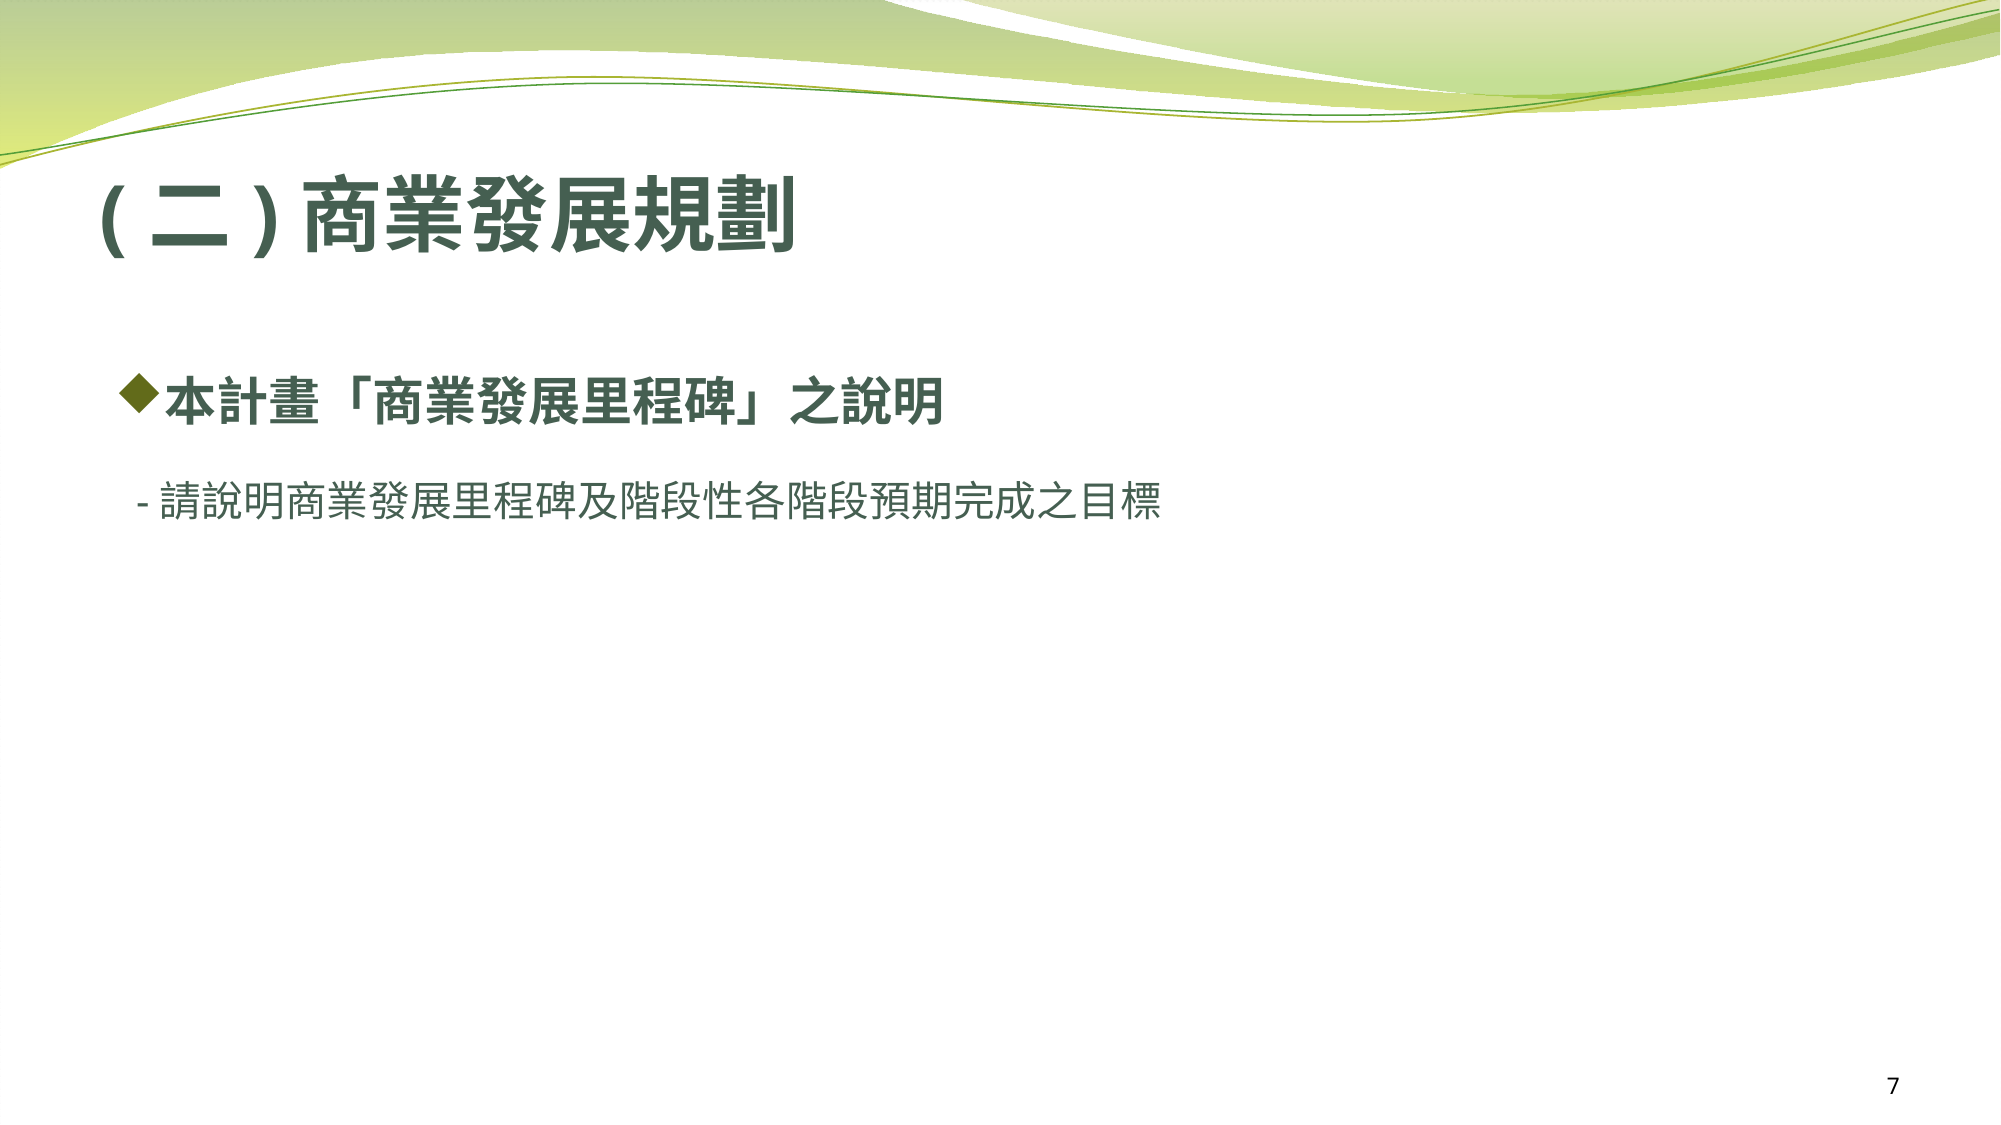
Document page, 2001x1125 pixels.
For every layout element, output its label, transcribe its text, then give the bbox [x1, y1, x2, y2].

title (二)商業發展規劃 [99, 75, 1900, 263]
slide_number <編號> [1733, 1042, 1900, 1103]
list 本計畫「商業發展里程碑」之說明 -請說明商業發展里程碑及階段性各階段預期完成之目標 [99, 317, 1900, 1038]
